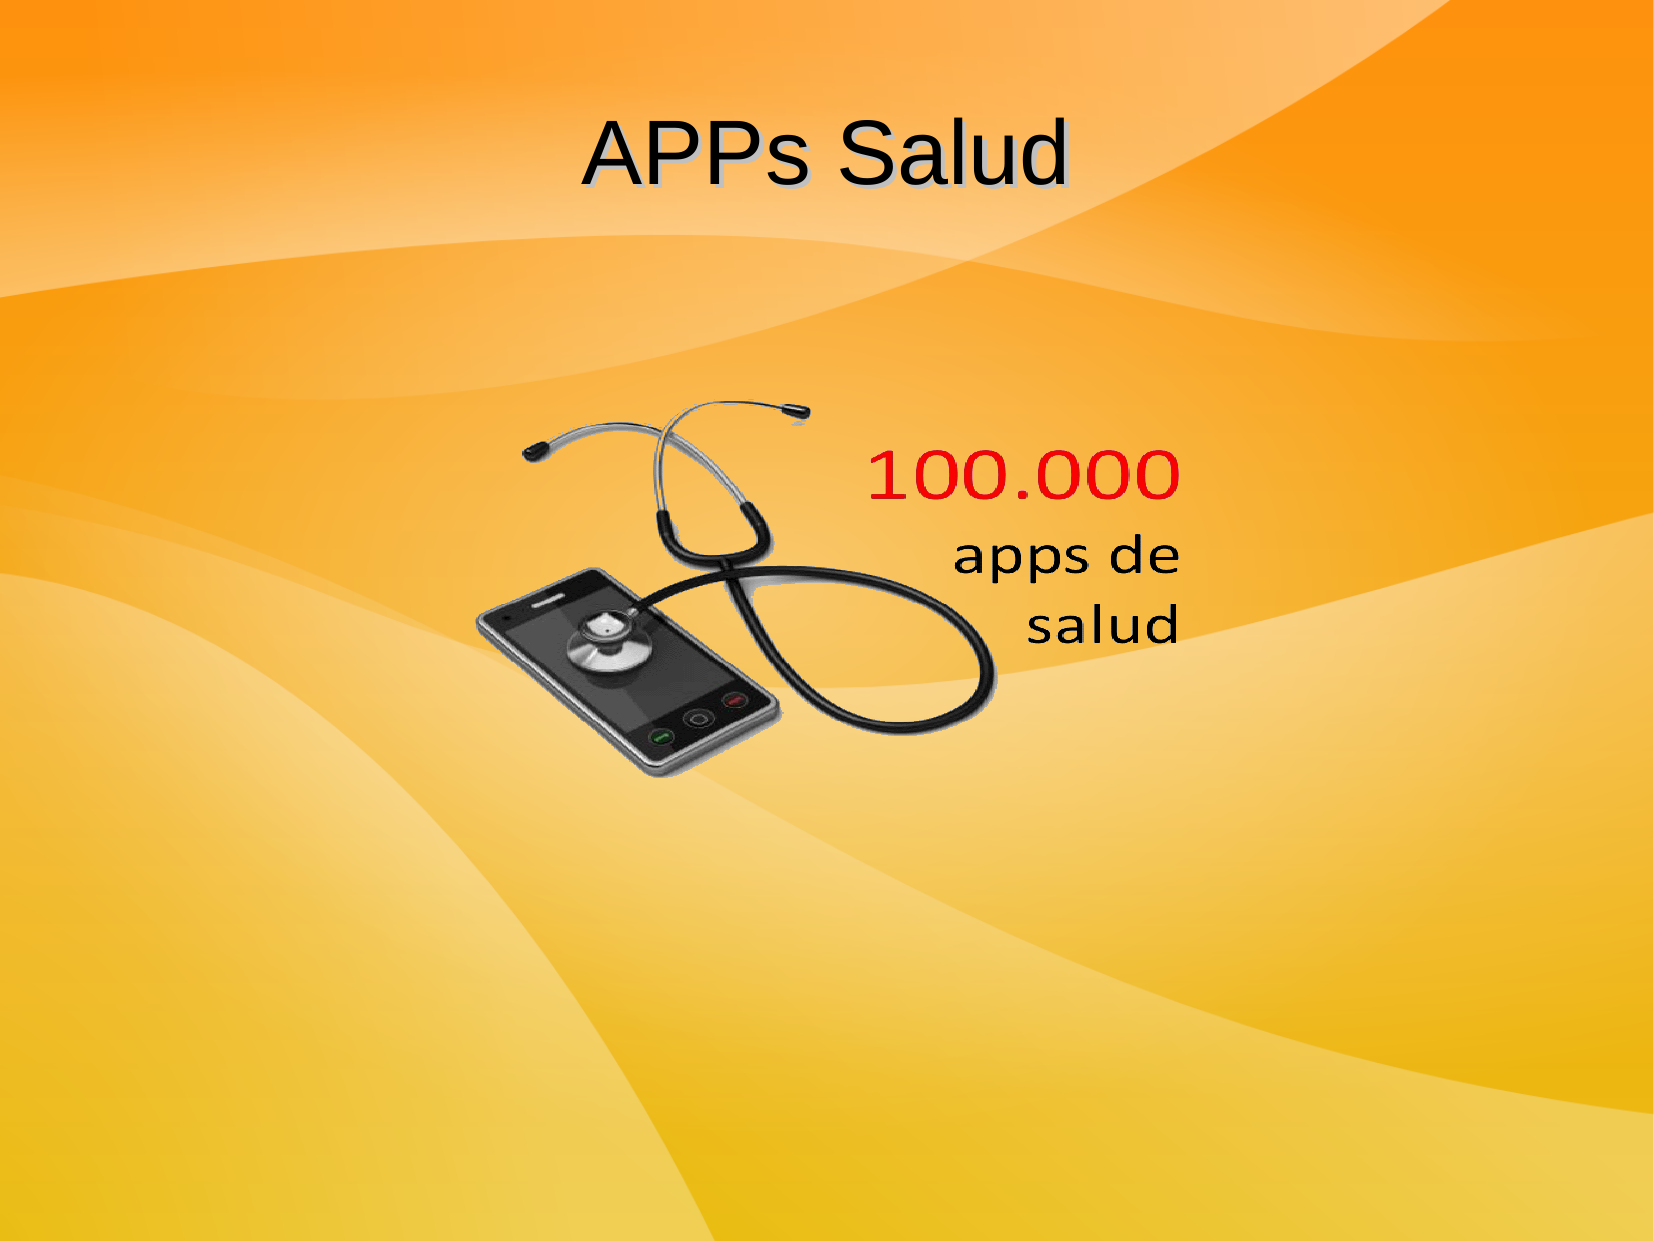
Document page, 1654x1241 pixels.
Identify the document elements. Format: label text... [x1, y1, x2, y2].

picture [0, 0, 1654, 1241]
title APPs Salud [82, 49, 1571, 257]
